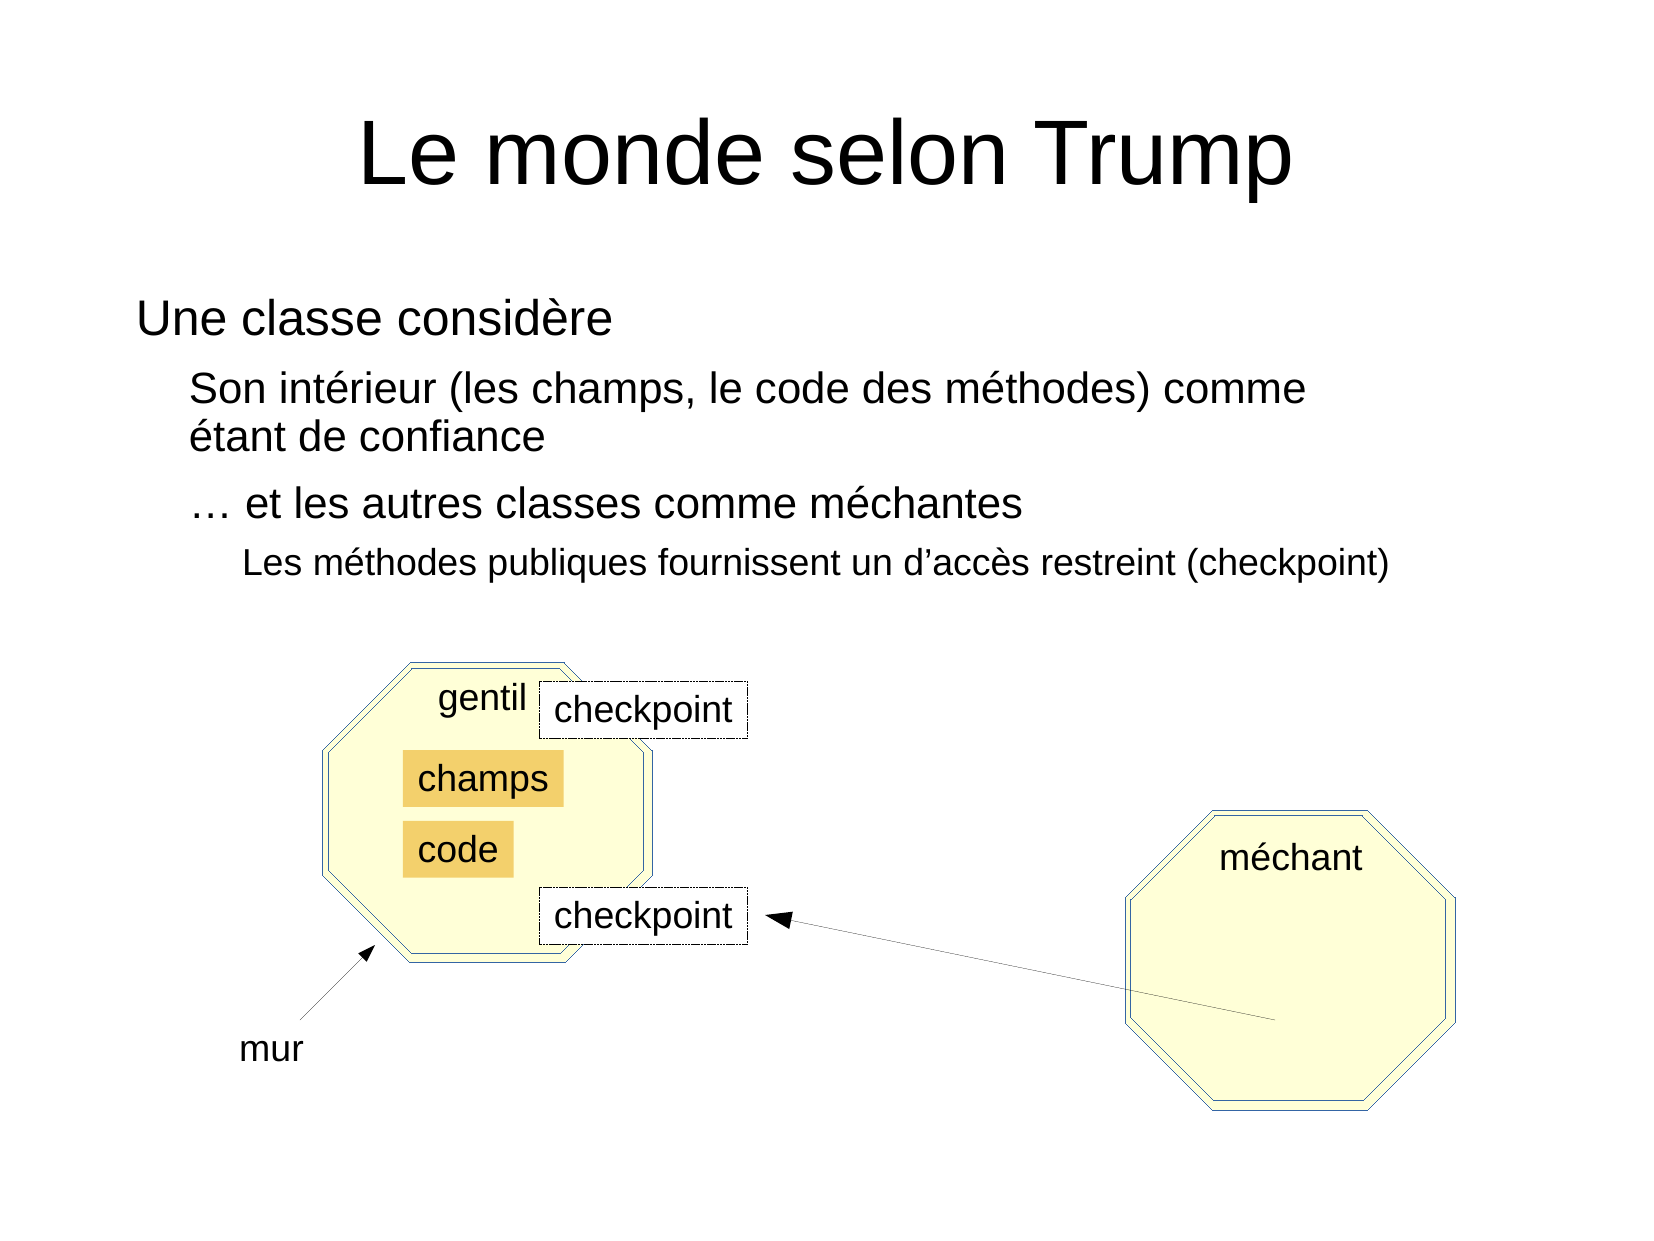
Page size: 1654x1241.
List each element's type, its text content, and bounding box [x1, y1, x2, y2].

text_box code [402, 820, 514, 878]
text_box [322, 662, 653, 963]
title Le monde selon Trump [82, 49, 1571, 257]
text_box mur [224, 1020, 319, 1077]
list Une classe considère Son intérieur (les champs, le code des méthodes) comme étant de confiance … et les autres classes comme méchantes Les méthodes publiques fournissent un d’accès restreint (checkpoint) [82, 290, 1571, 586]
text_box [1125, 810, 1456, 1111]
text_box champs [402, 750, 564, 807]
text_box checkpoint [539, 681, 748, 739]
text_box checkpoint [539, 887, 748, 945]
text_box méchant [1204, 829, 1378, 887]
text_box gentil [423, 668, 543, 726]
